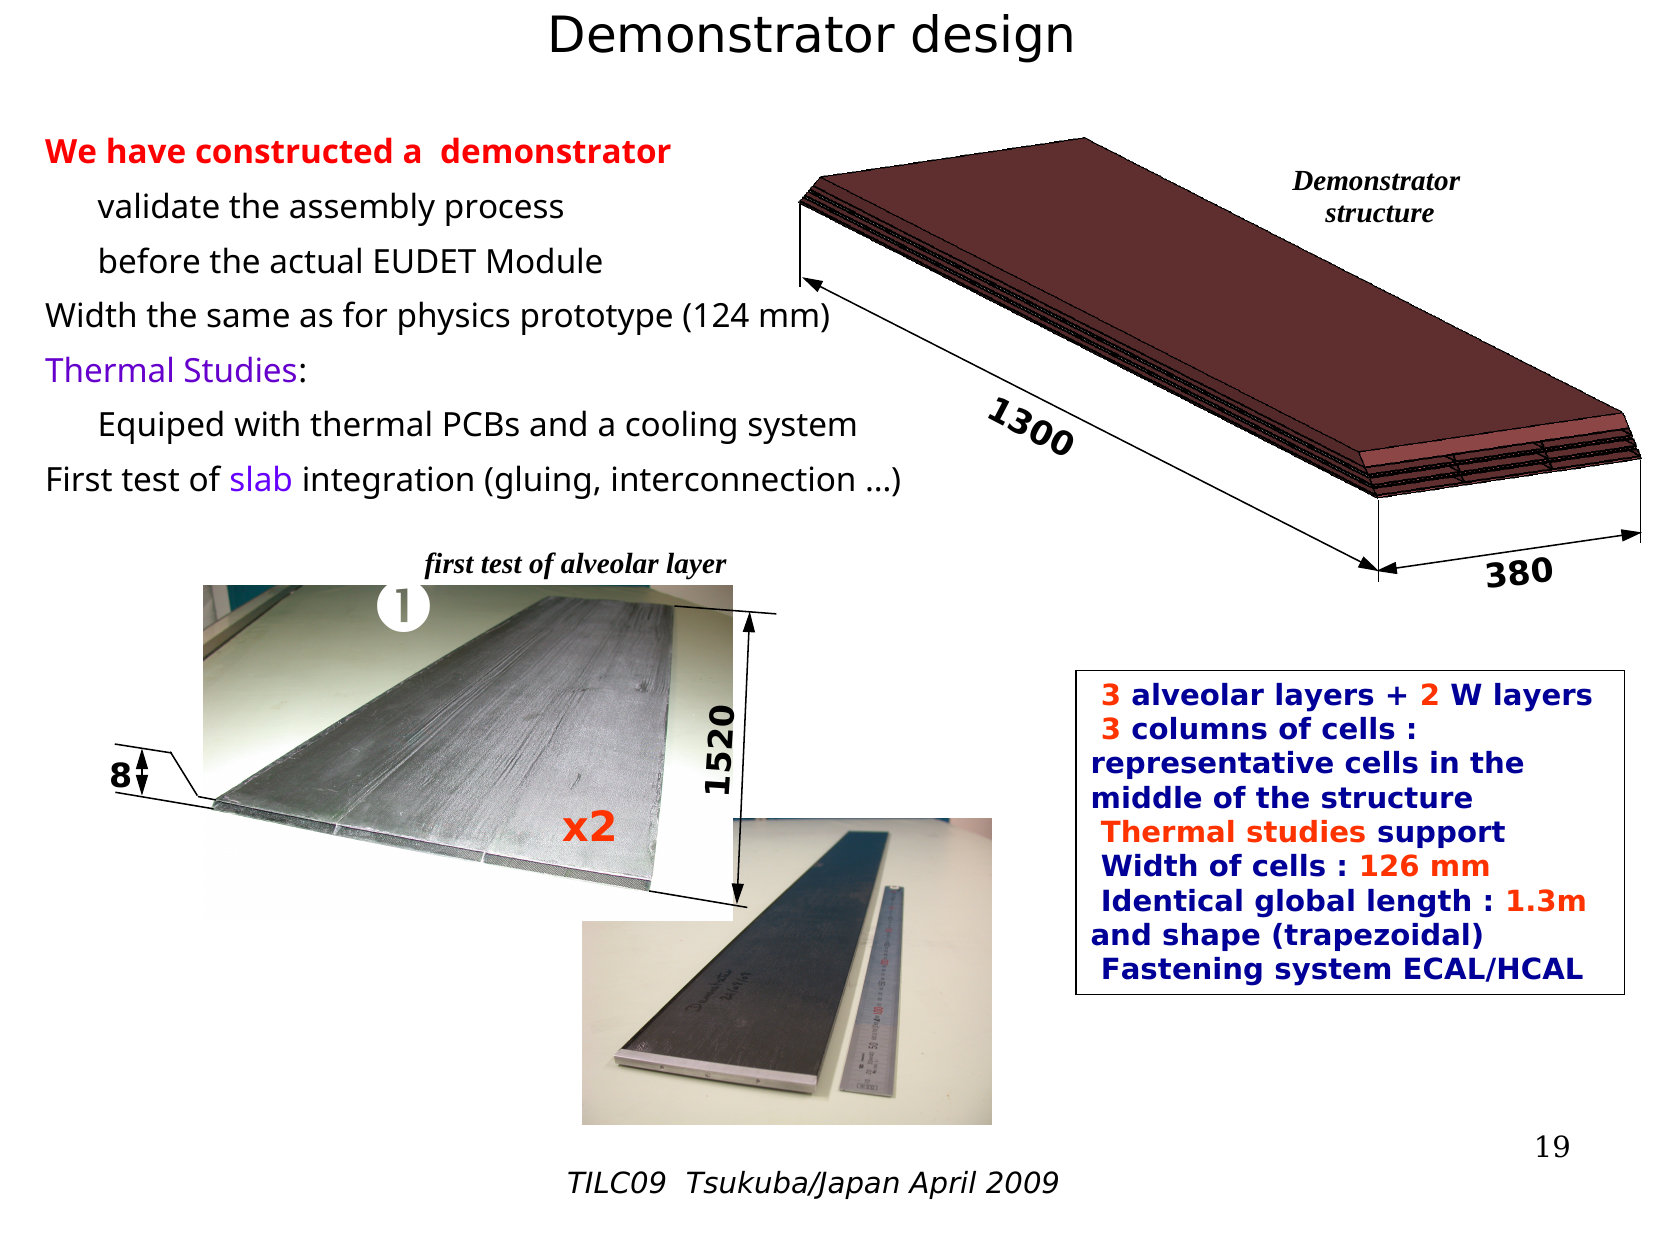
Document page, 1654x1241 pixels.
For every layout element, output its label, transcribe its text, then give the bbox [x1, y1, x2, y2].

text_box 380 [1467, 541, 1572, 606]
text_box x2 [547, 794, 633, 859]
picture [925, 120, 1654, 511]
text_box 1300 [964, 375, 1099, 481]
picture [203, 585, 992, 1126]
text_box 8 [94, 748, 148, 803]
text_box Demonstrator structure [1277, 157, 1483, 237]
picture [772, 338, 1257, 511]
text_box 3 alveolar layers + 2 W layers 3 columns of cells : representative cells in the middle of the structure Thermal studies support Width of cells : 126 mm Identical global length : 1.3m and shape (trapezoidal) Fastening system ECAL/HCAL [1075, 670, 1625, 995]
text_box 1520 [689, 687, 752, 814]
text_box  [356, 574, 485, 657]
title Demonstrator design [137, 0, 1488, 90]
text_box We have constructed a demonstrator validate the assembly process before the actual EUDET Module Width the same as for physics prototype (124 mm) Thermal Studies: Equiped with thermal PCBs and a cooling system First test of slab integration (gluing, interconnection …) [30, 66, 1393, 338]
text_box first test of alveolar layer [375, 540, 742, 589]
